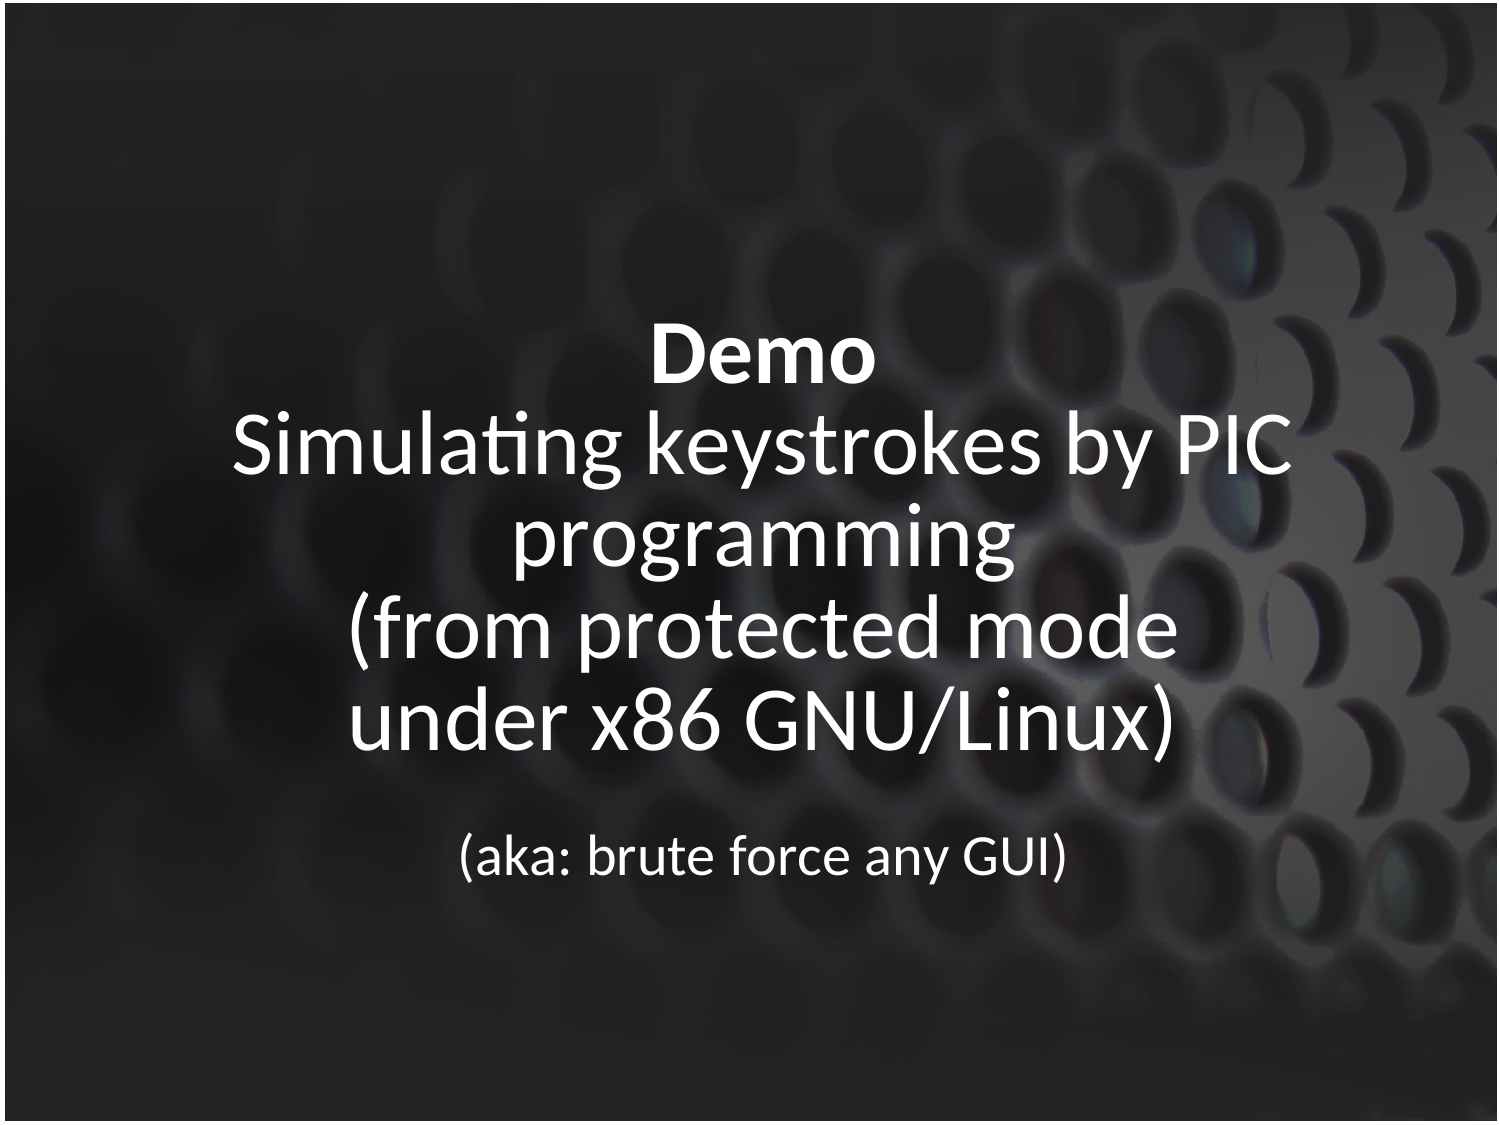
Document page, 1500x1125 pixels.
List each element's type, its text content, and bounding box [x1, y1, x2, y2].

picture [0, 0, 1500, 1125]
title Demo Simulating keystrokes by PIC programming (from protected mode under x86 GNU/Linux) (aka: brute force any GUI) [88, 243, 1439, 961]
